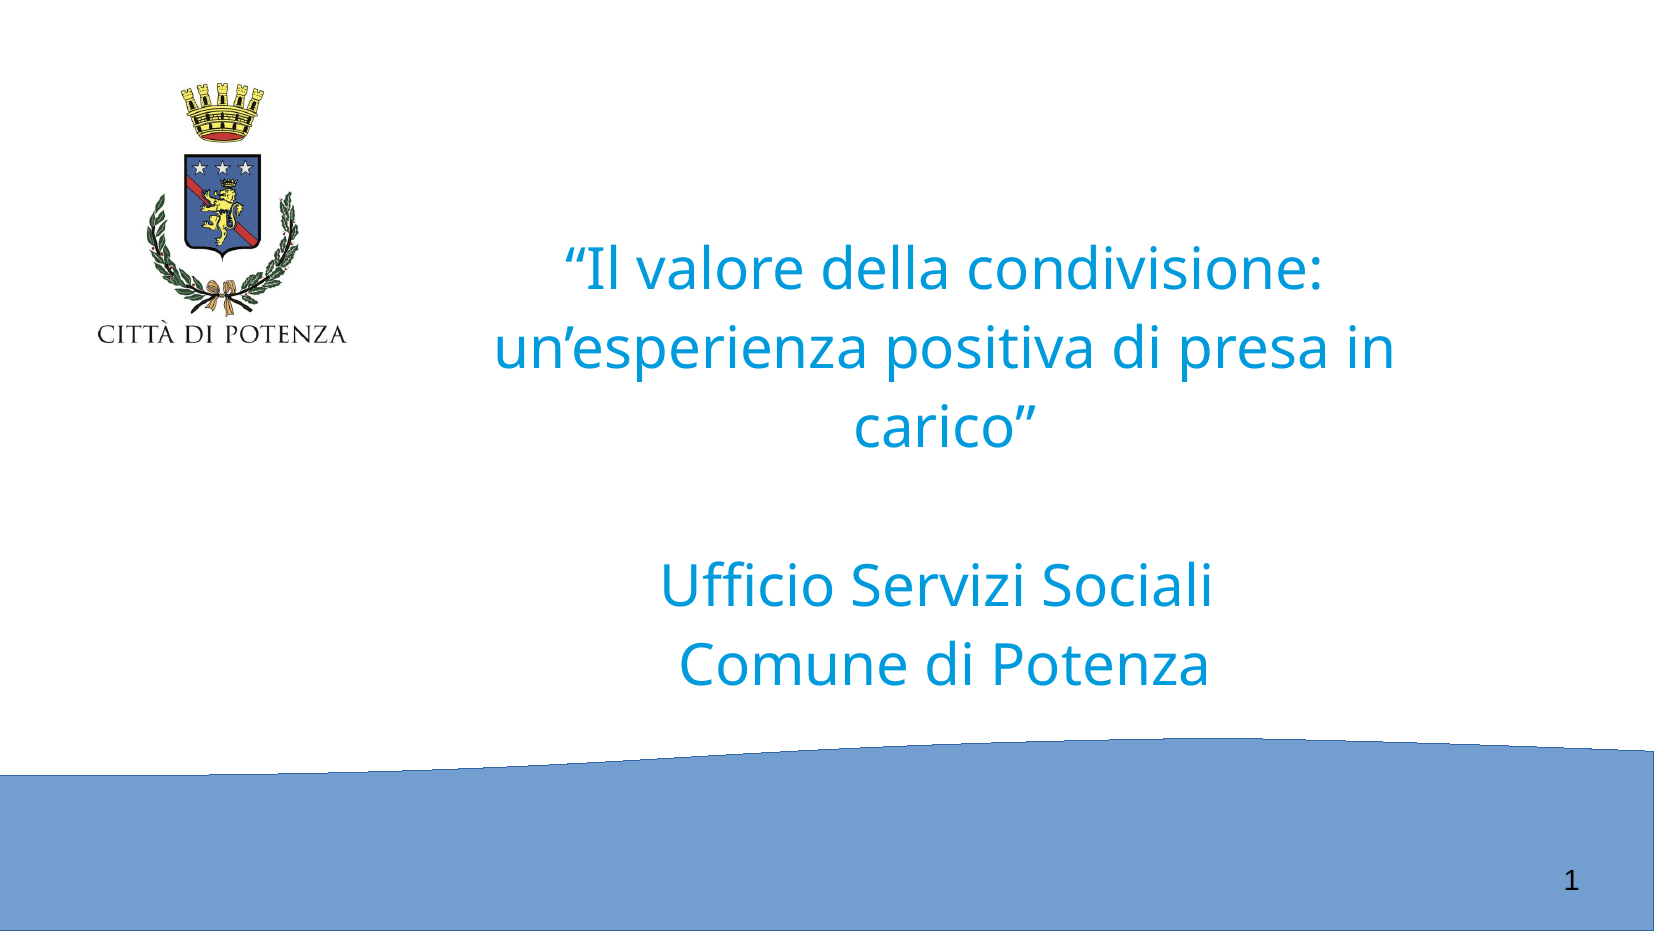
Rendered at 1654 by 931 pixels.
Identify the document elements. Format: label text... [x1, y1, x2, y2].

subtitle “Il valore della condivisione: un’esperienza positiva di presa in carico” Ufficio Servizi Sociali Comune di Potenza [413, 147, 1477, 731]
picture [88, 55, 355, 355]
